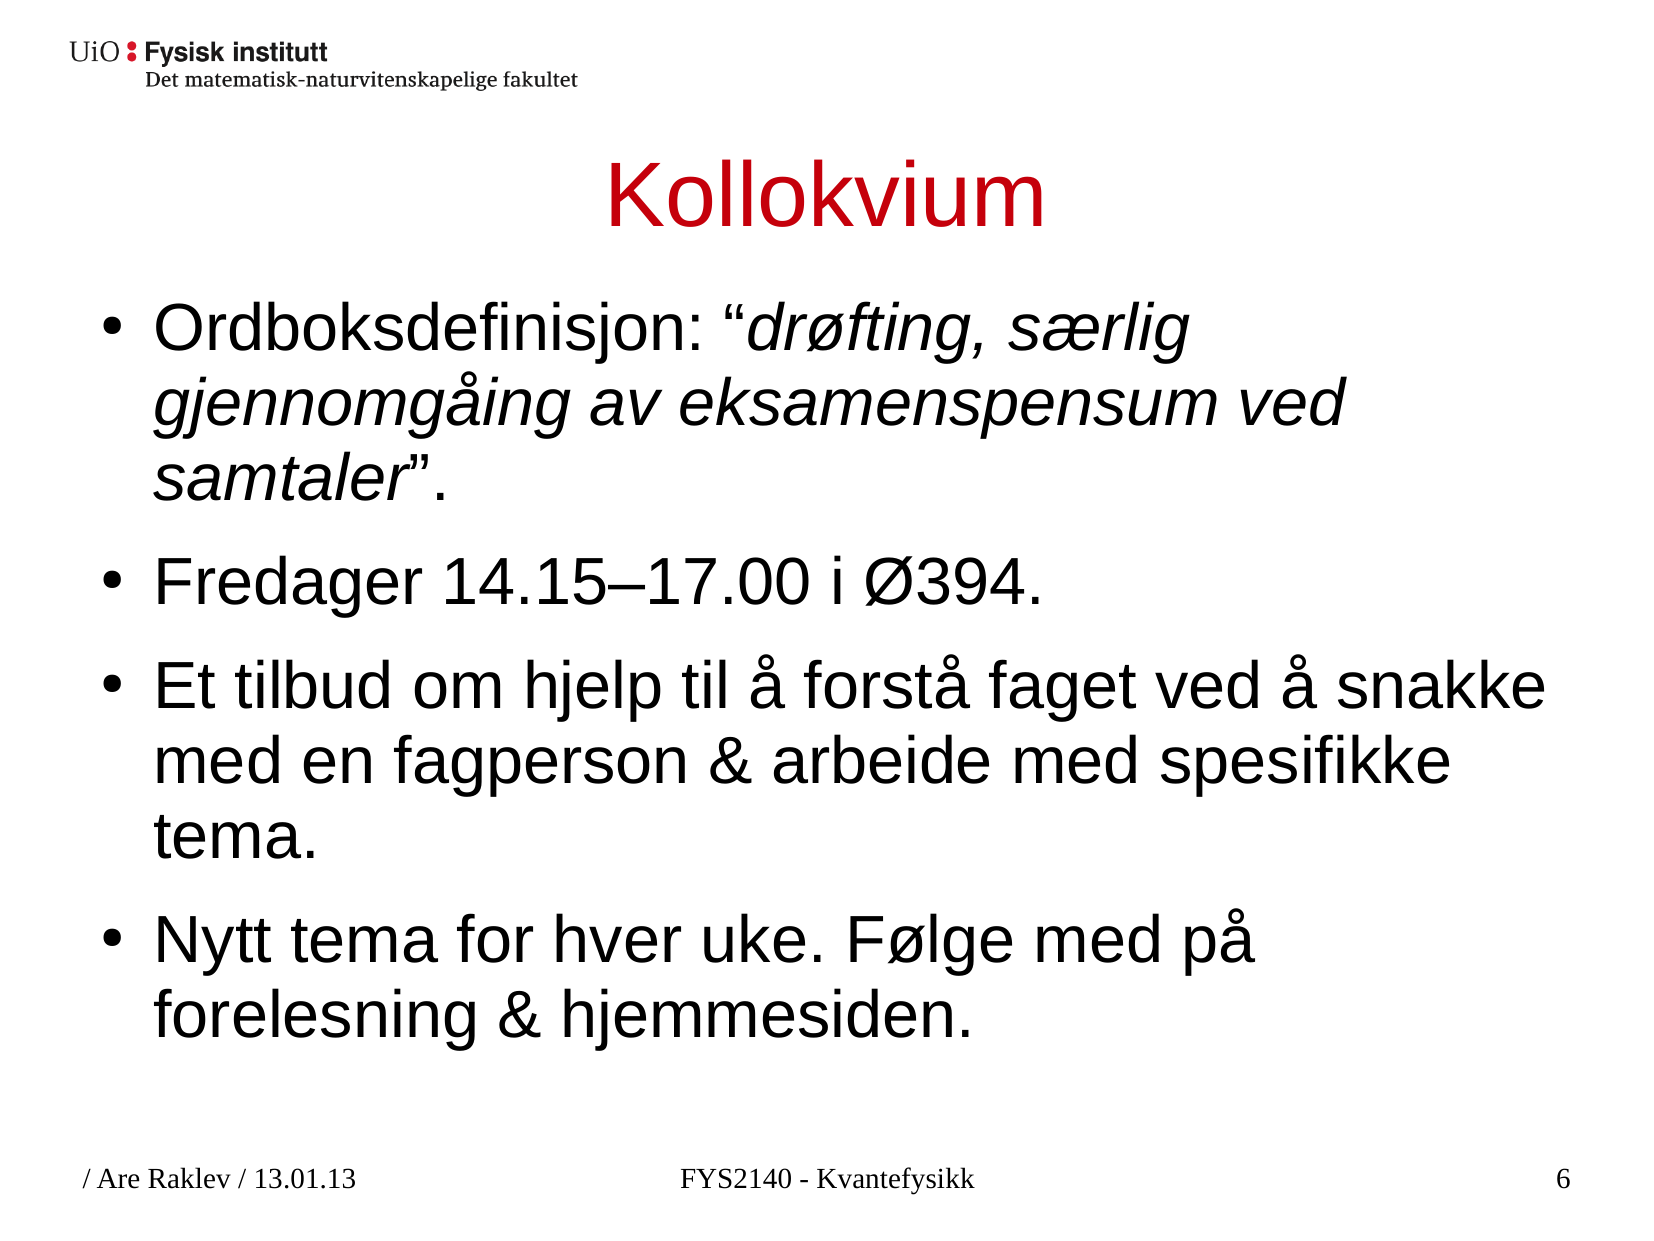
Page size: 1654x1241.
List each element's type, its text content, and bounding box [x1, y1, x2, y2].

picture [68, 37, 581, 93]
list Ordboksdefinisjon: “drøfting, særlig gjennomgåing av eksamenspensum ved samtaler”. Fredager 14.15–17.00 i Ø394. Et tilbud om hjelp til å forstå faget ved å snakke med en fagperson & arbeide med spesifikke tema. Nytt tema for hver uke. Følge med på forelesning & hjemmesiden. [82, 290, 1571, 1094]
title Kollokvium [82, 90, 1571, 290]
